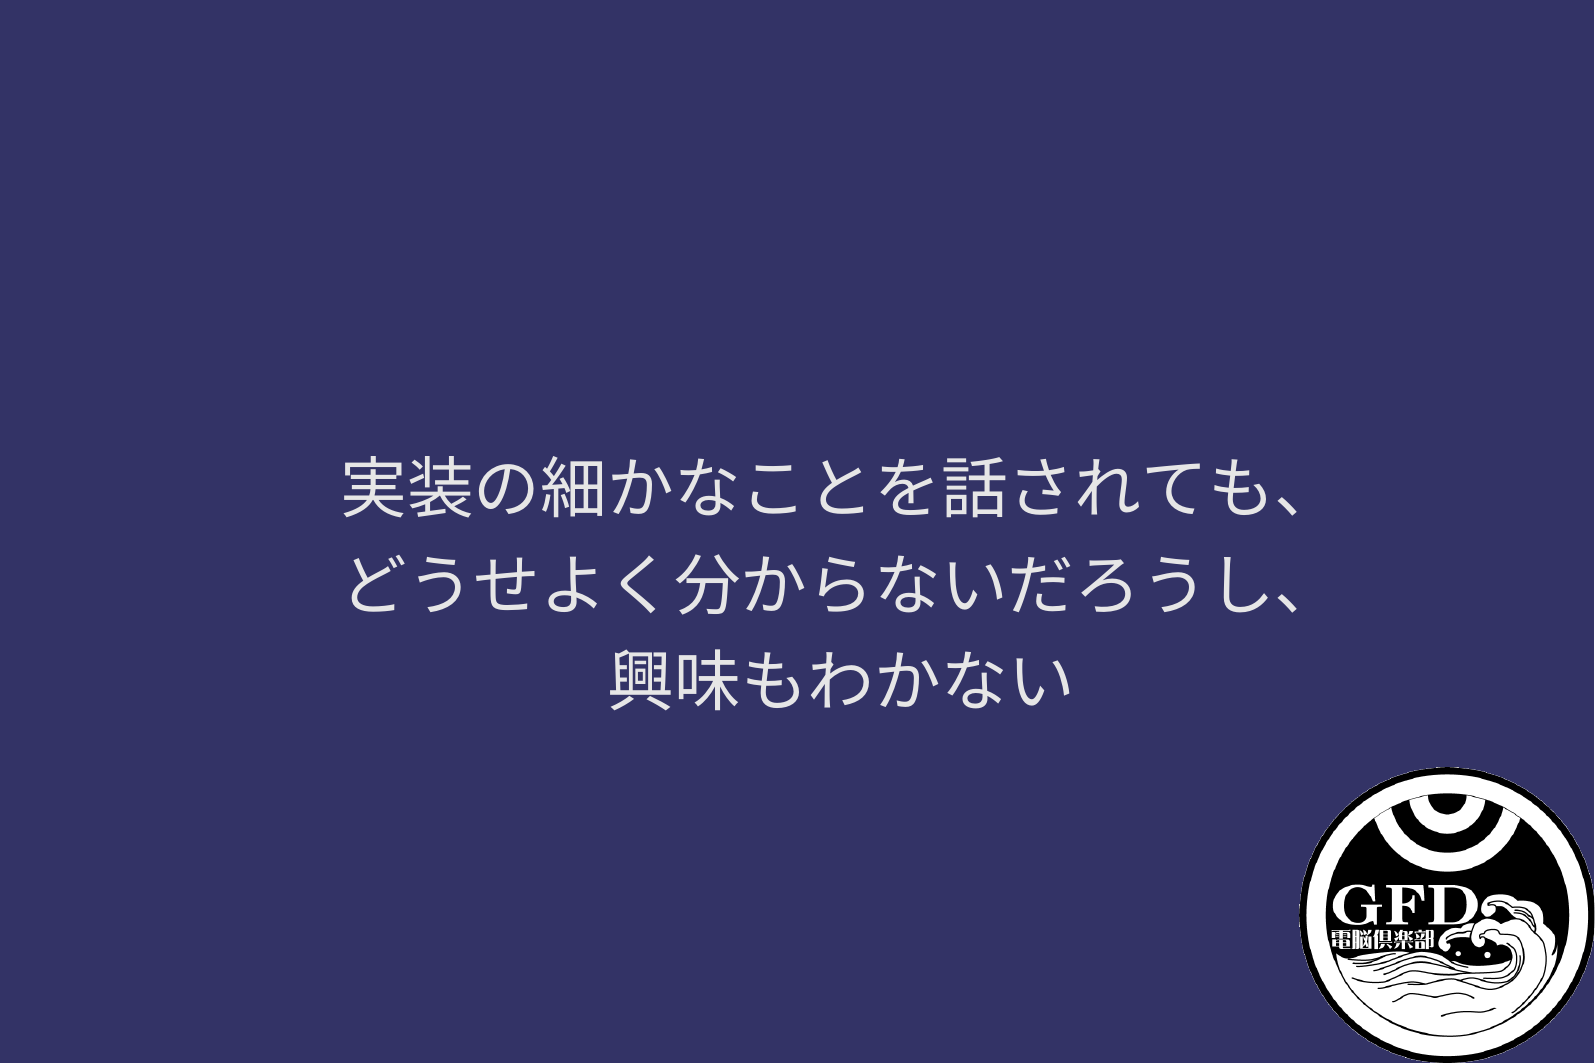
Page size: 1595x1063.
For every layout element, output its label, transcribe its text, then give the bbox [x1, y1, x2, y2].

picture [1299, 767, 1595, 1063]
list 実装の細かなことを話されても、 どうせよく分からないだろうし、 興味もわかない [164, 434, 1506, 886]
